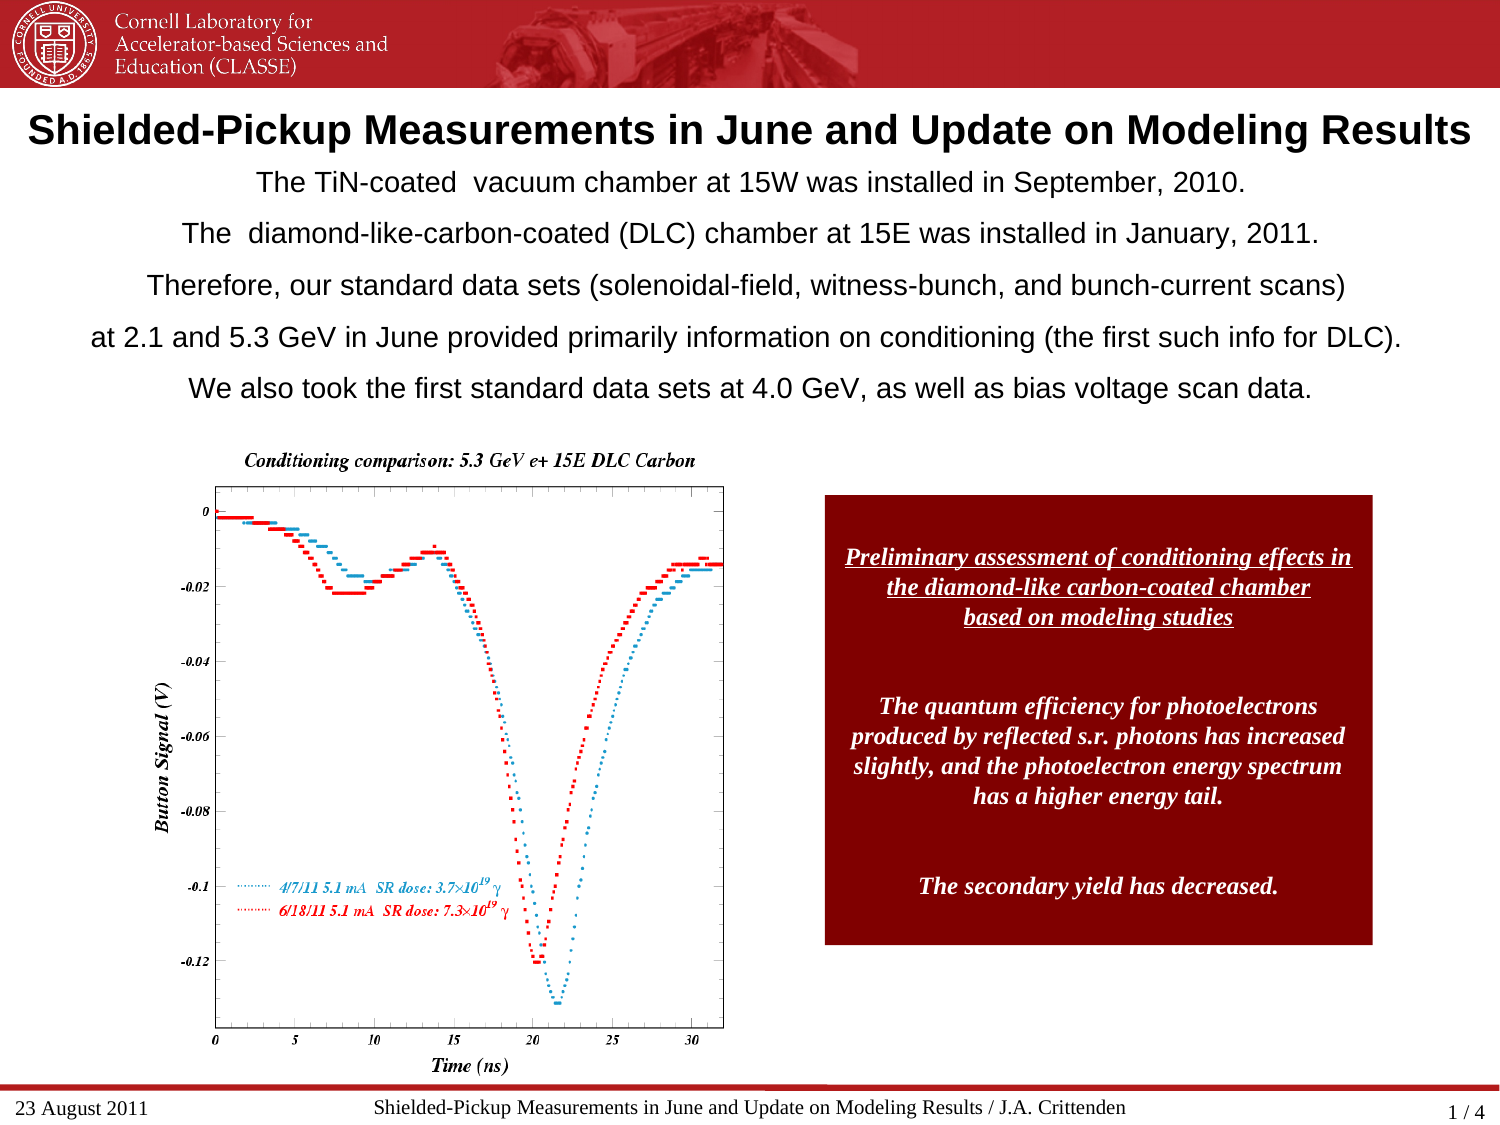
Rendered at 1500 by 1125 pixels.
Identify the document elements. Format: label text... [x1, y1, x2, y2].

text_box Preliminary assessment of conditioning effects in the diamond-like carbon-coated chamber based on modeling studies The quantum efficiency for photoelectrons produced by reflected s.r. photons has increased slightly, and the photoelectron energy spectrum has a higher energy tail. The secondary yield has decreased. [824, 495, 1373, 946]
picture [150, 449, 729, 1081]
picture [0, 0, 1065, 74]
text_box The TiN-coated vacuum chamber at 15W was installed in September, 2010. The diamond-like-carbon-coated (DLC) chamber at 15E was installed in January, 2011. Therefore, our standard data sets (solenoidal-field, witness-bunch, and bunch-current scans) at 2.1 and 5.3 GeV in June provided primarily information on conditioning (the first such info for DLC). We also took the first standard data sets at 4.0 GeV, as well as bias voltage scan data. [0, 164, 1500, 401]
text_box Shielded-Pickup Measurements in June and Update on Modeling Results [0, 74, 1500, 164]
